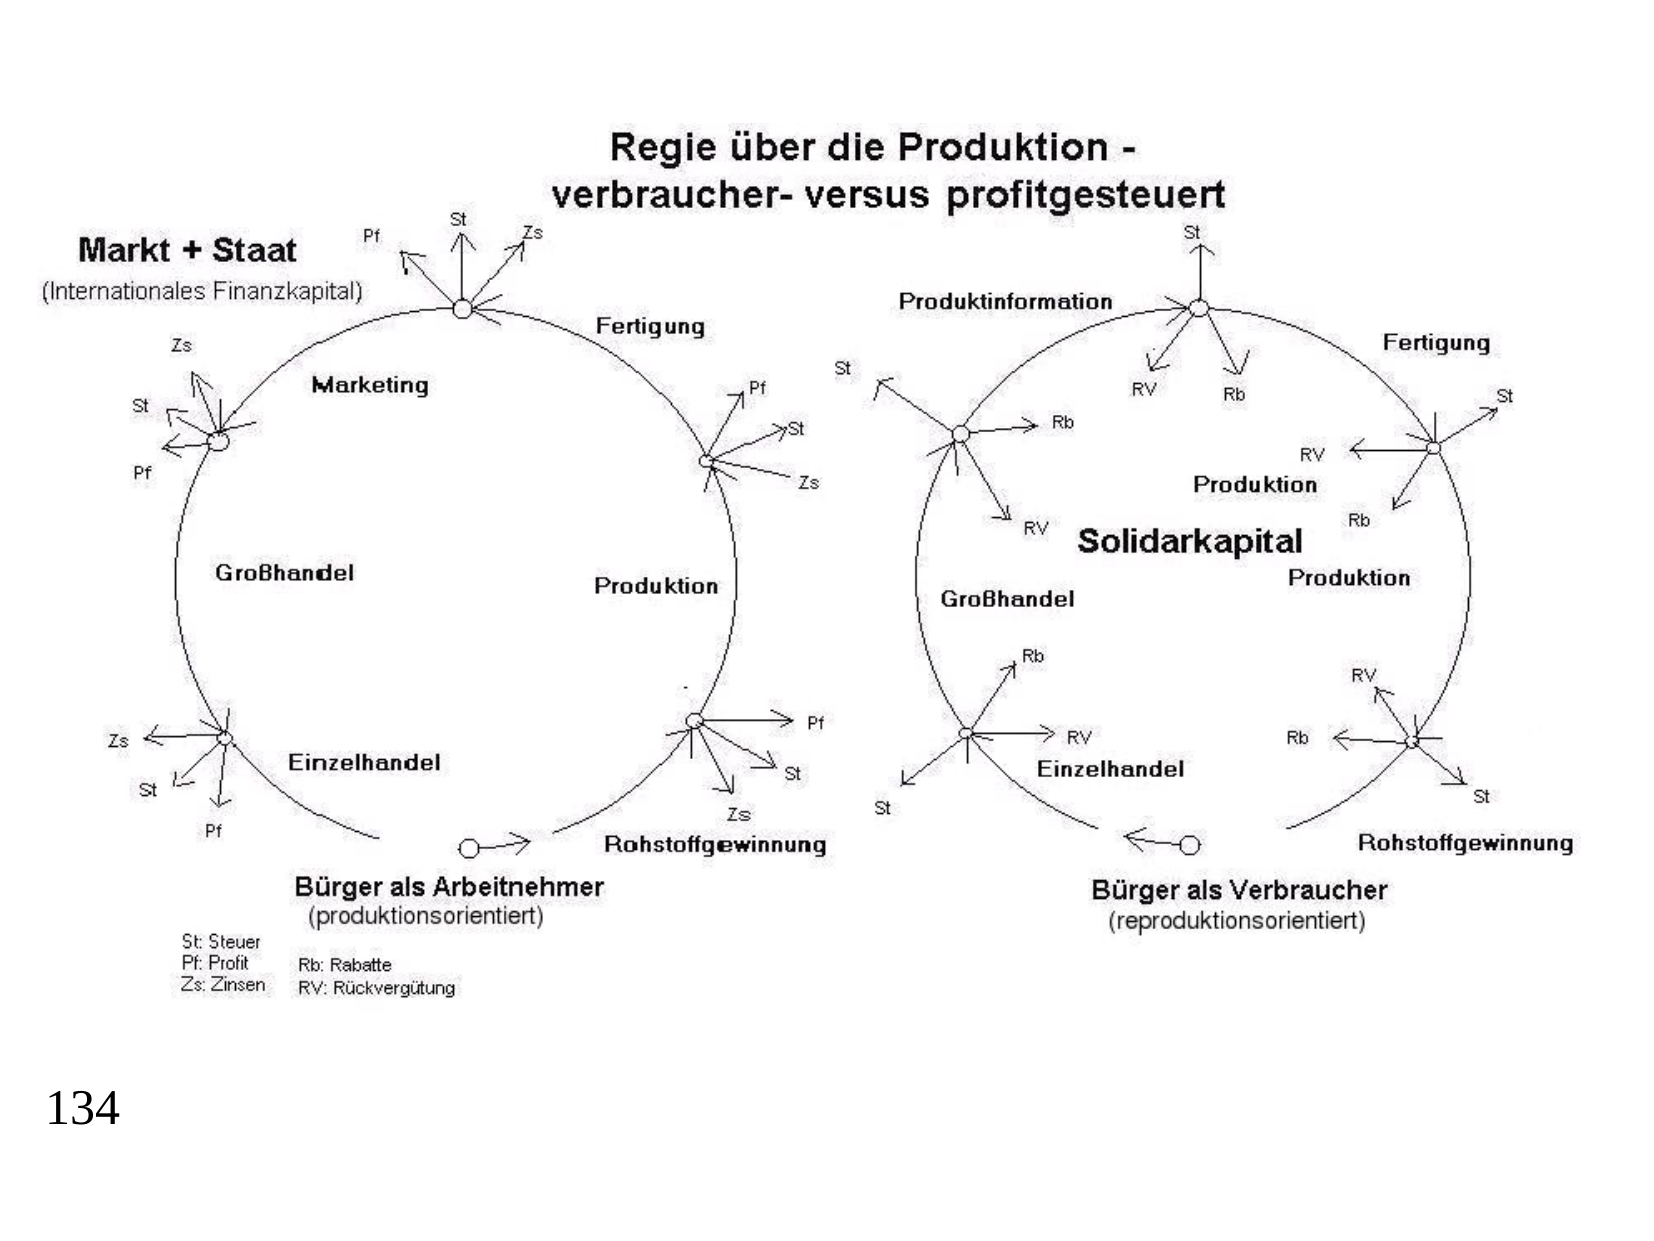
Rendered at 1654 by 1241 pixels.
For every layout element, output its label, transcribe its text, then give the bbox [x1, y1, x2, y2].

text_box <Nummer> [45, 1079, 281, 1141]
picture [37, 123, 1636, 1140]
